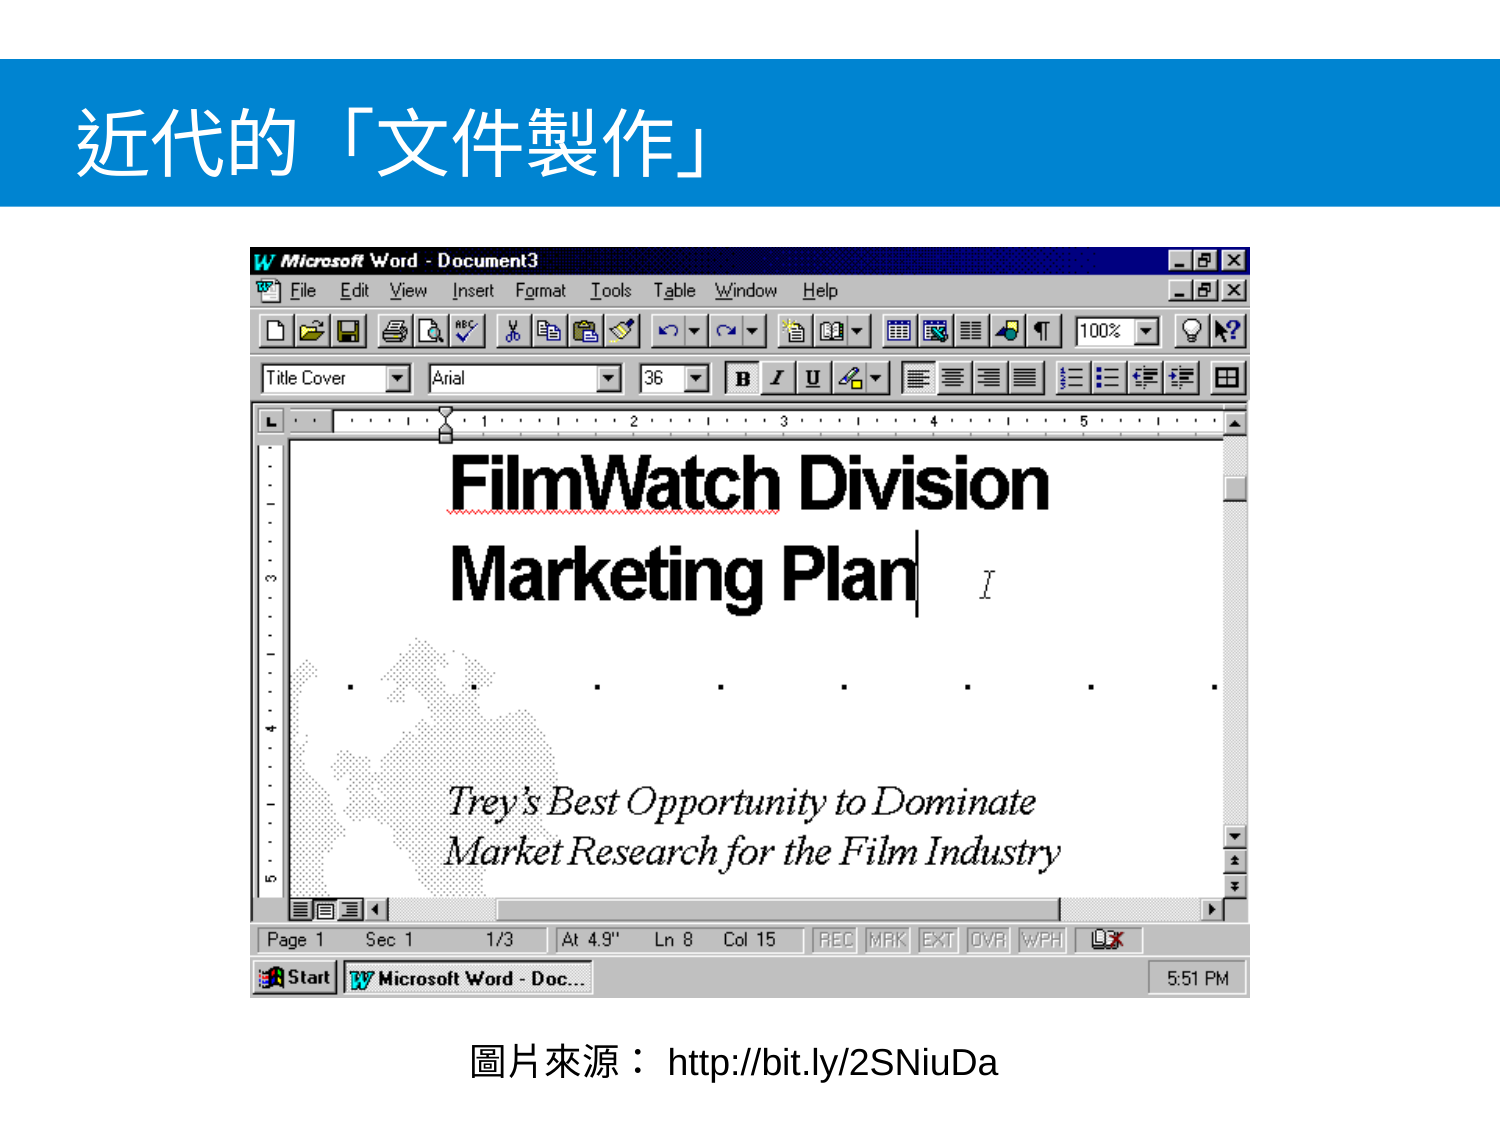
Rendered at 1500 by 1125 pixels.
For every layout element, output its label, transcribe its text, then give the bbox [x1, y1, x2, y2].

text_box 圖片來源：http://bit.ly/2SNiuDa [454, 1027, 1046, 1085]
picture [250, 247, 1250, 998]
title 近代的「文件製作」 [75, 44, 1426, 233]
